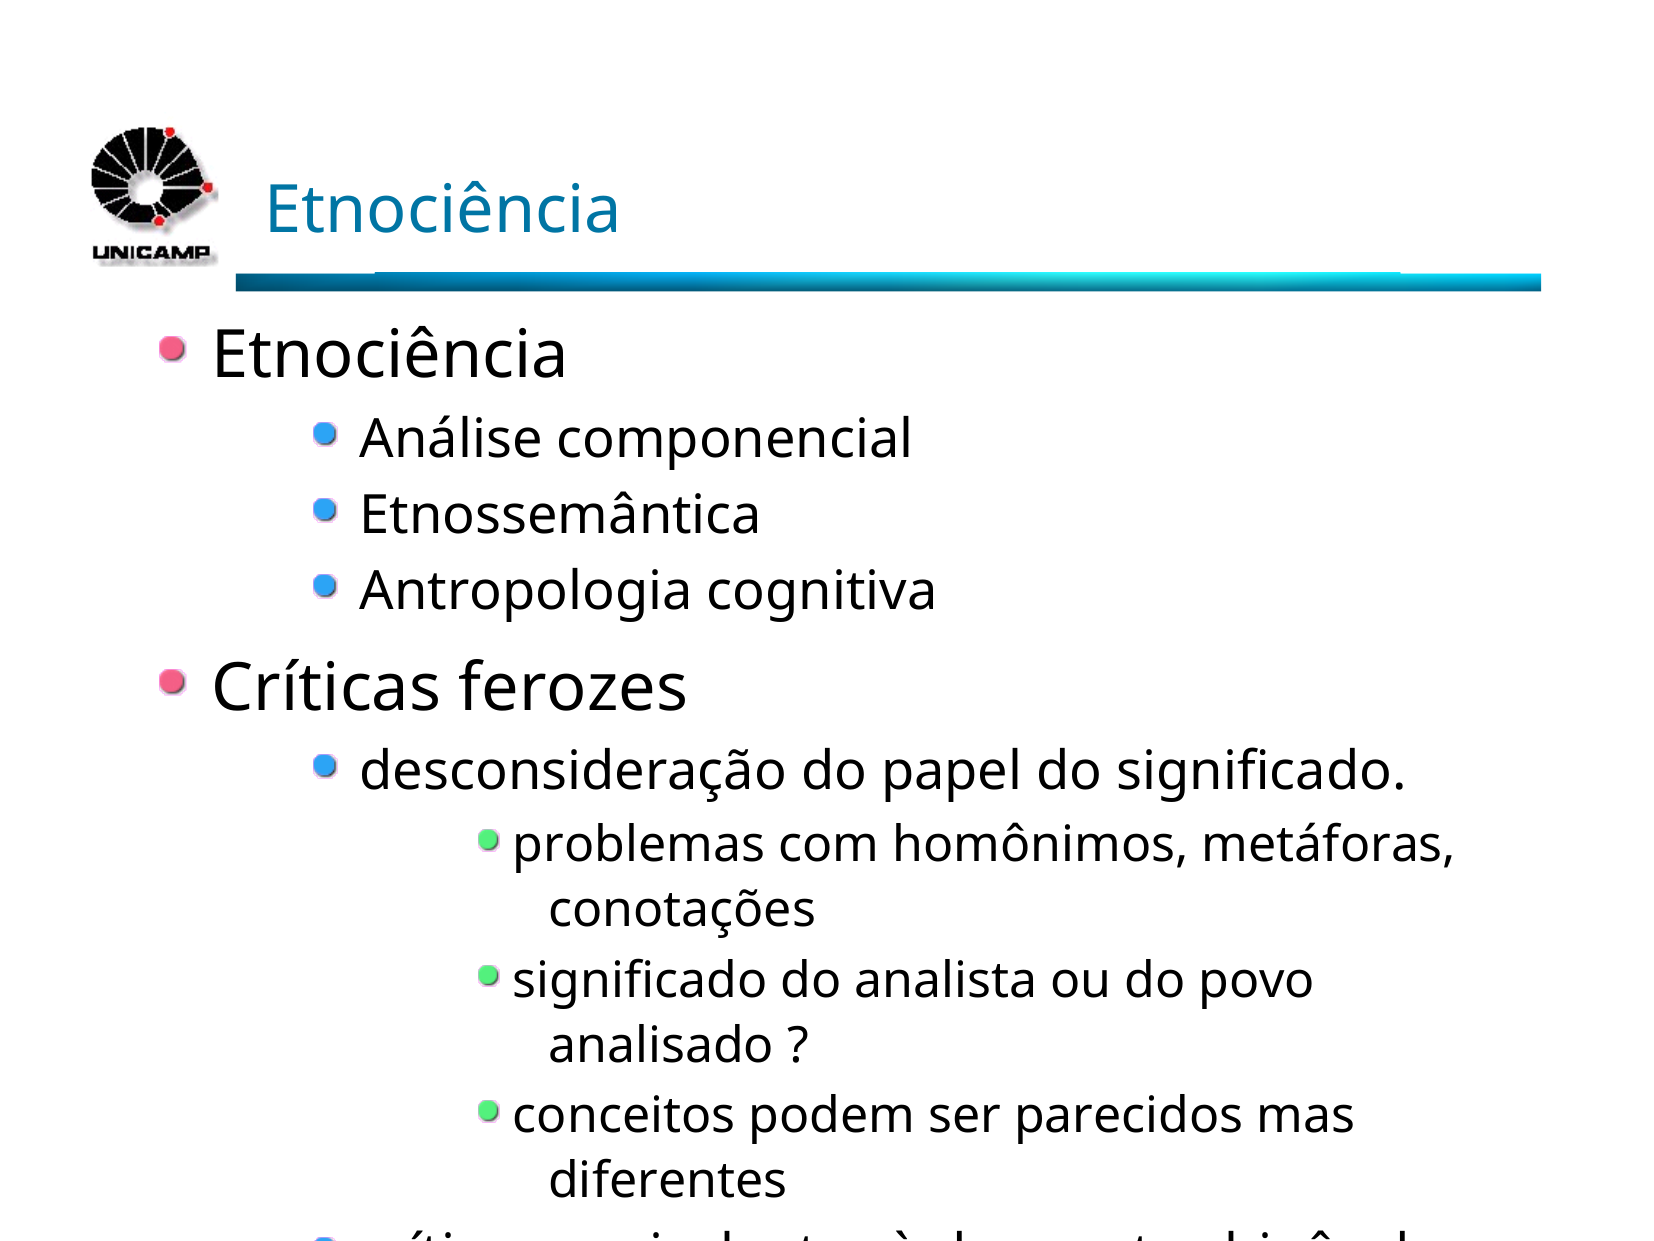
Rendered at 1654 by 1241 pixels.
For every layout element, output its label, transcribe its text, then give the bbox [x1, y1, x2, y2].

picture [125, 272, 1654, 295]
title Etnociência [264, 42, 1534, 250]
list Etnociência Análise componencial Etnossemântica Antropologia cognitiva Críticas ferozes desconsideração do papel do significado. problemas com homônimos, metáforas, conotações significado do analista ou do povo analisado ? conceitos podem ser parecidos mas diferentes críticas equivalentes à do quarto chinês de Searle técnicas não são válidas em áreas escorregadias como emoções ou doenças [123, 309, 1536, 1182]
picture [312, 1236, 339, 1241]
